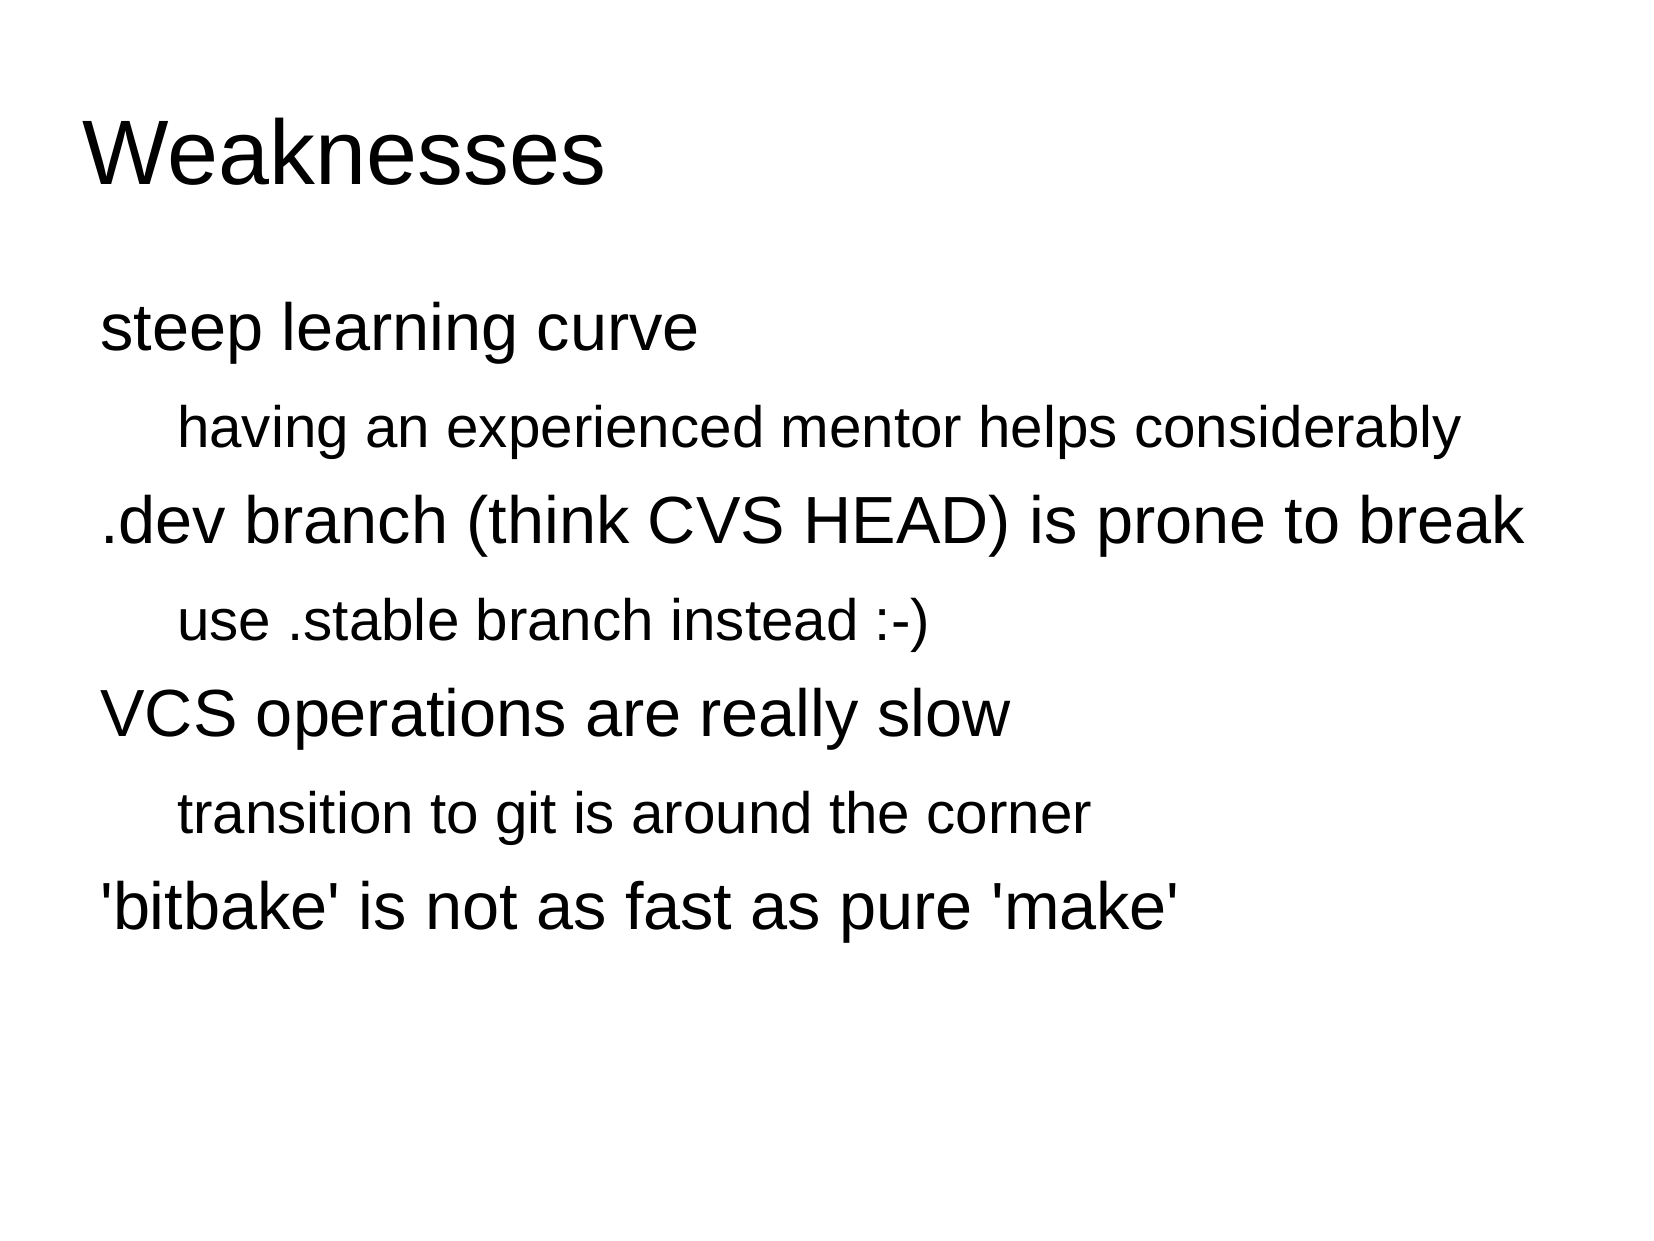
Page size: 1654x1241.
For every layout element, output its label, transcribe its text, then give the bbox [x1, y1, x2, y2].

title Weaknesses [82, 56, 1571, 250]
list steep learning curve having an experienced mentor helps considerably .dev branch (think CVS HEAD) is prone to break use .stable branch instead :-) VCS operations are really slow transition to git is around the corner 'bitbake' is not as fast as pure 'make' [82, 290, 1571, 1094]
